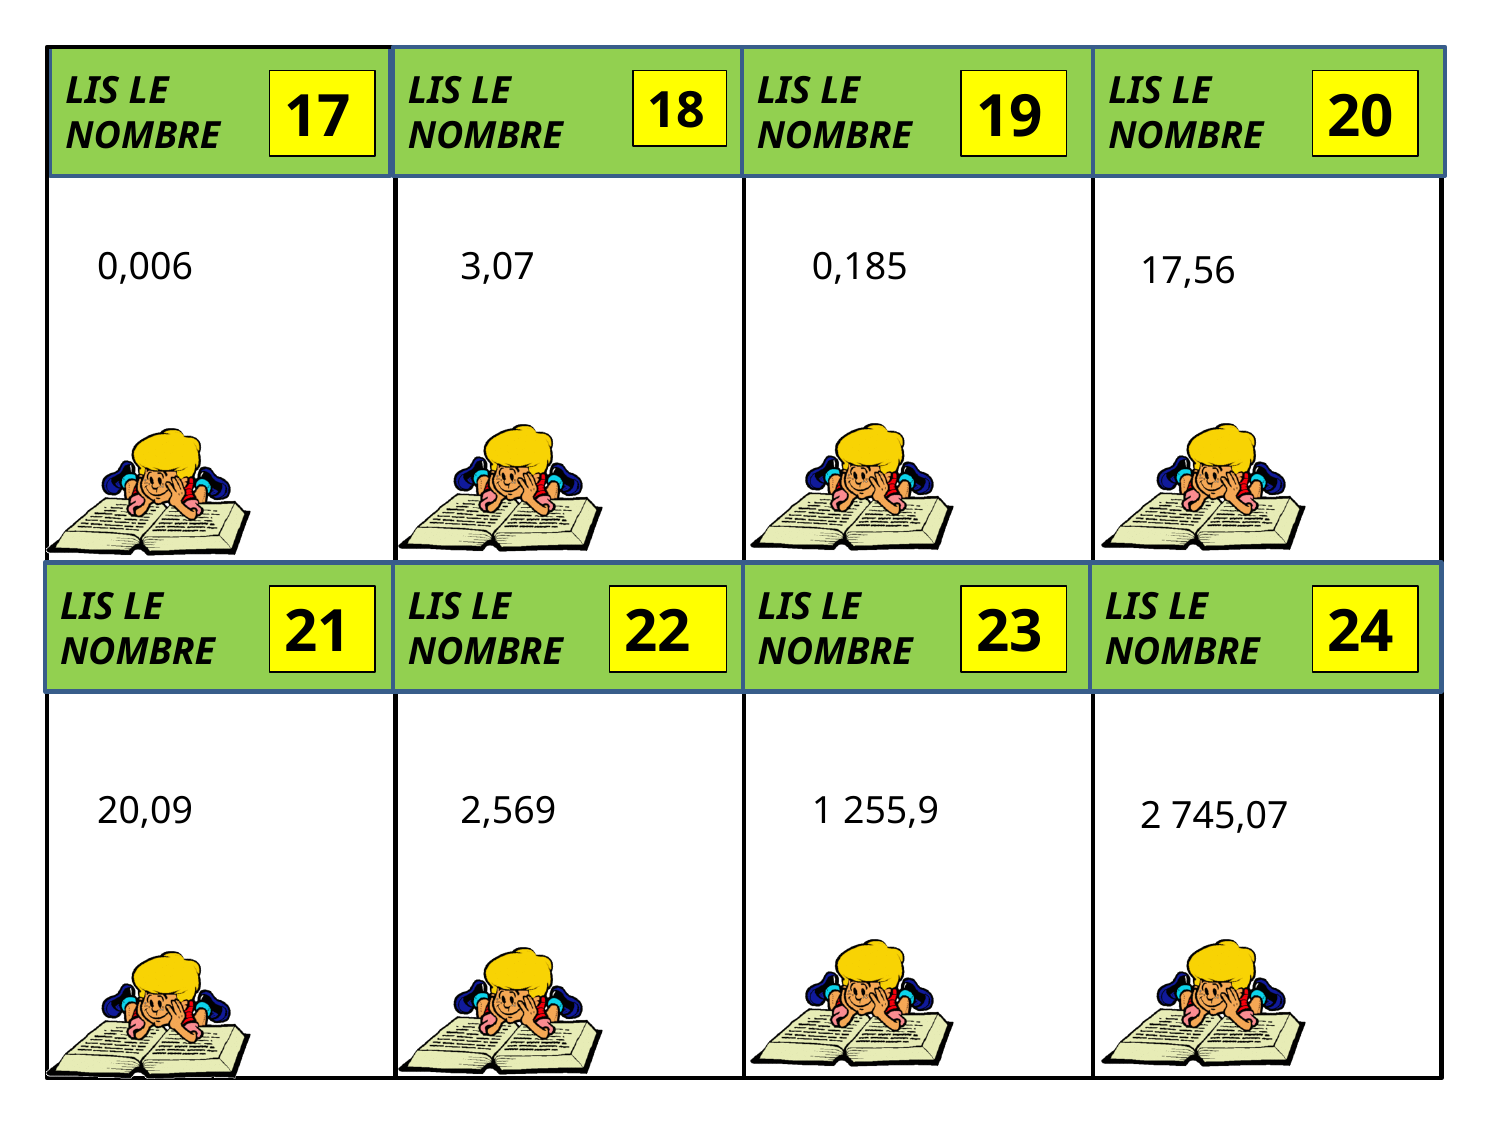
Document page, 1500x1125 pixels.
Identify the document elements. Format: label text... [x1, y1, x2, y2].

text_box LIS LE NOMBRE [393, 47, 742, 176]
picture [46, 426, 251, 556]
text_box LIS LE NOMBRE [50, 49, 390, 176]
text_box LIS LE NOMBRE [45, 562, 393, 691]
picture [1101, 937, 1306, 1067]
picture [46, 949, 251, 1079]
text_box 20 [1312, 70, 1418, 157]
picture [398, 422, 603, 552]
text_box 23 [960, 585, 1067, 672]
text_box 24 [1312, 585, 1418, 672]
text_box 1 255,9 [796, 778, 959, 840]
text_box 18 [632, 70, 727, 147]
text_box 17,56 [1125, 238, 1253, 300]
picture [398, 945, 603, 1075]
text_box 3,07 [445, 234, 556, 295]
picture [1101, 421, 1306, 551]
text_box LIS LE NOMBRE [1090, 562, 1441, 691]
text_box 19 [960, 70, 1067, 157]
text_box 20,09 [82, 778, 216, 840]
text_box 17 [269, 70, 376, 157]
text_box 2 745,07 [1125, 783, 1316, 844]
text_box LIS LE NOMBRE [393, 562, 743, 691]
text_box 0,006 [82, 234, 216, 295]
text_box LIS LE NOMBRE [743, 562, 1090, 691]
text_box 2,569 [445, 778, 579, 840]
text_box 22 [609, 585, 727, 672]
text_box 0,185 [796, 234, 925, 295]
picture [750, 421, 954, 551]
picture [750, 937, 954, 1067]
text_box LIS LE NOMBRE [742, 47, 1093, 176]
text_box 21 [269, 585, 376, 672]
text_box LIS LE NOMBRE [1093, 47, 1445, 176]
